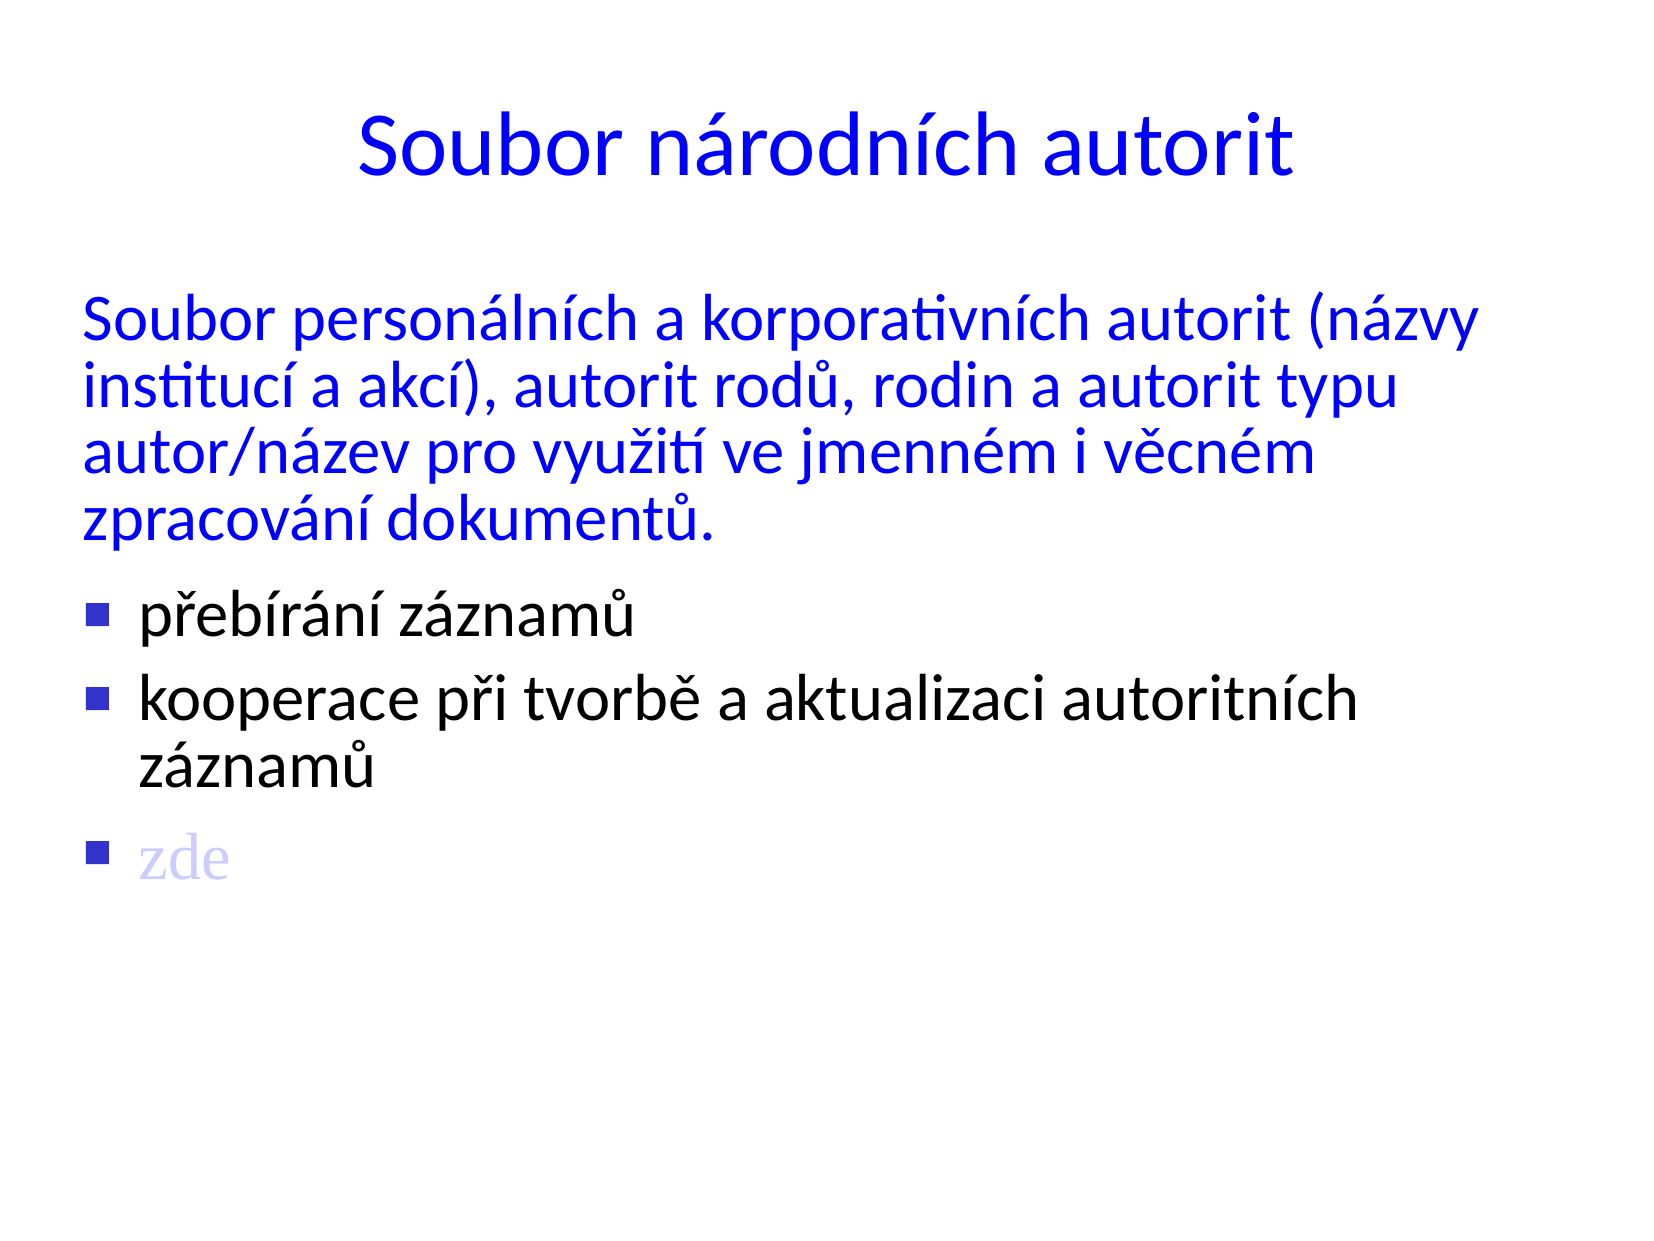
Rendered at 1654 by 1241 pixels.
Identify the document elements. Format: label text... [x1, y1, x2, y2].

title Soubor národních autorit [82, 49, 1571, 257]
list Soubor personálních a korporativních autorit (názvy institucí a akcí), autorit rodů, rodin a autorit typu autor/název pro využití ve jmenném i věcném zpracování dokumentů. přebírání záznamů kooperace při tvorbě a aktualizaci autoritních záznamů zde [82, 290, 1571, 1010]
